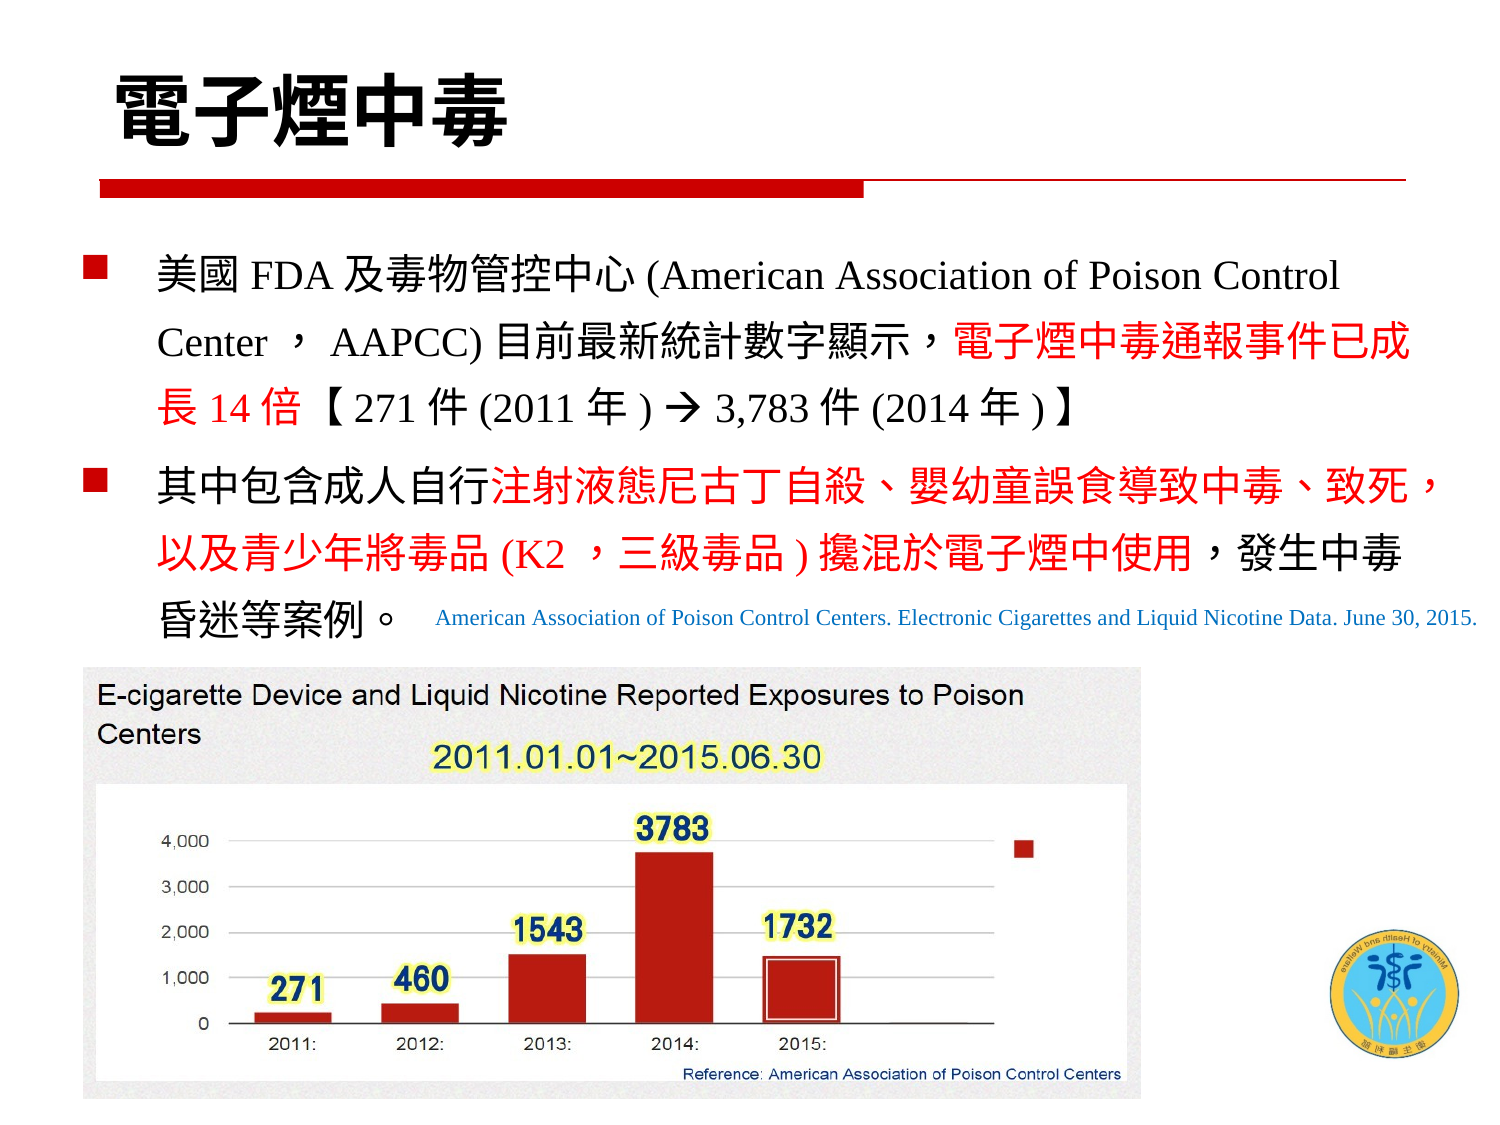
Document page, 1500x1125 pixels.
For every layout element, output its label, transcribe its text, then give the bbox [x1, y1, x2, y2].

picture [1323, 927, 1468, 1062]
text_box 電子煙中毒 [98, 50, 1411, 164]
text_box American Association of Poison Control Centers. Electronic Cigarettes and Liquid Nicotine Data. June 30, 2015. [415, 594, 1500, 638]
picture [83, 667, 1141, 1099]
list 美國FDA及毒物管控中心(American Association of Poison Control Center，AAPCC)目前最新統計數字顯示，電子煙中毒通報事件已成長14倍【271件(2011年)  3,783件(2014年)】 其中包含成人自行注射液態尼古丁自殺、嬰幼童誤食導致中毒、致死，以及青少年將毒品(K2，三級毒品)攙混於電子煙中使用，發生中毒昏迷等案例。 [64, 223, 1459, 933]
